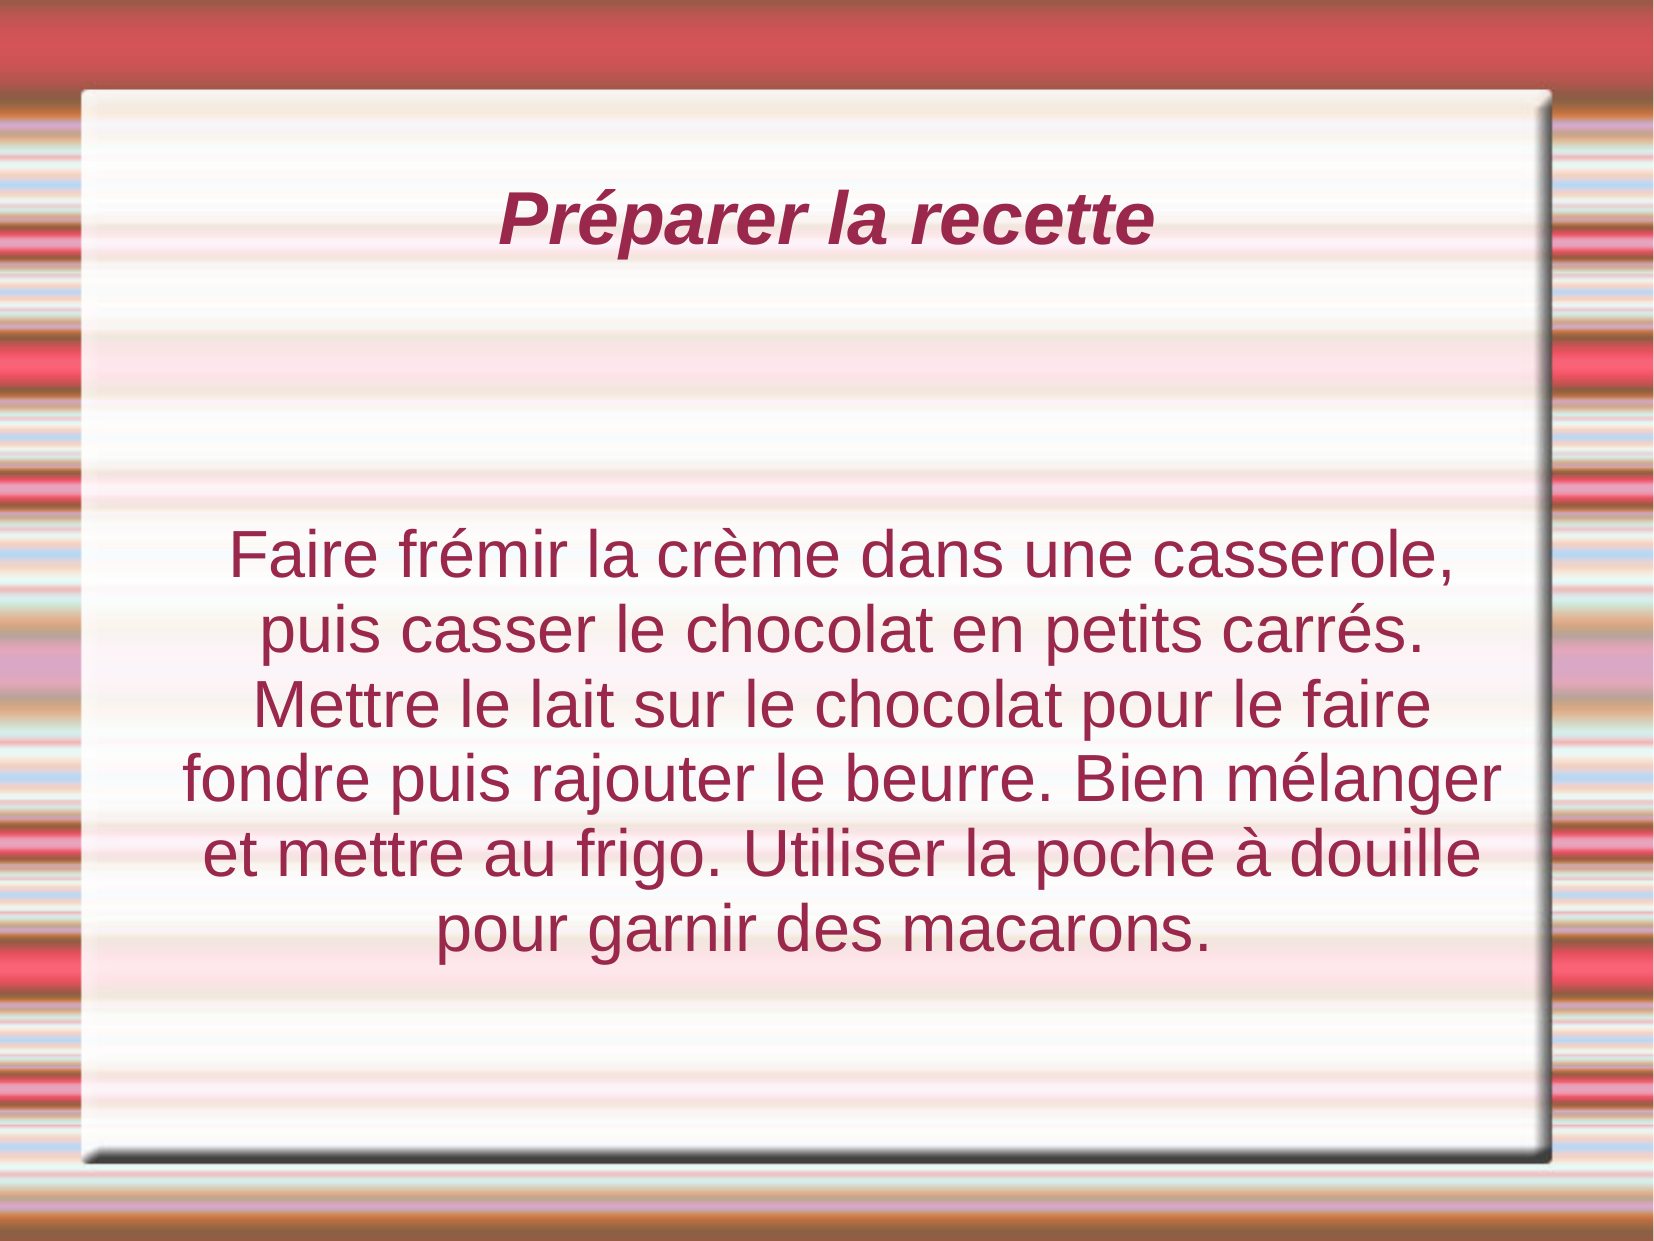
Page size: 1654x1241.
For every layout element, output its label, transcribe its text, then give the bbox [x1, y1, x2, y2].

subtitle Faire frémir la crème dans une casserole, puis casser le chocolat en petits carrés. Mettre le lait sur le chocolat pour le faire fondre puis rajouter le beurre. Bien mélanger et mettre au frigo. Utiliser la poche à douille pour garnir des macarons. [134, 358, 1516, 1125]
title Préparer la recette [121, 114, 1534, 322]
picture [0, 0, 1654, 1241]
